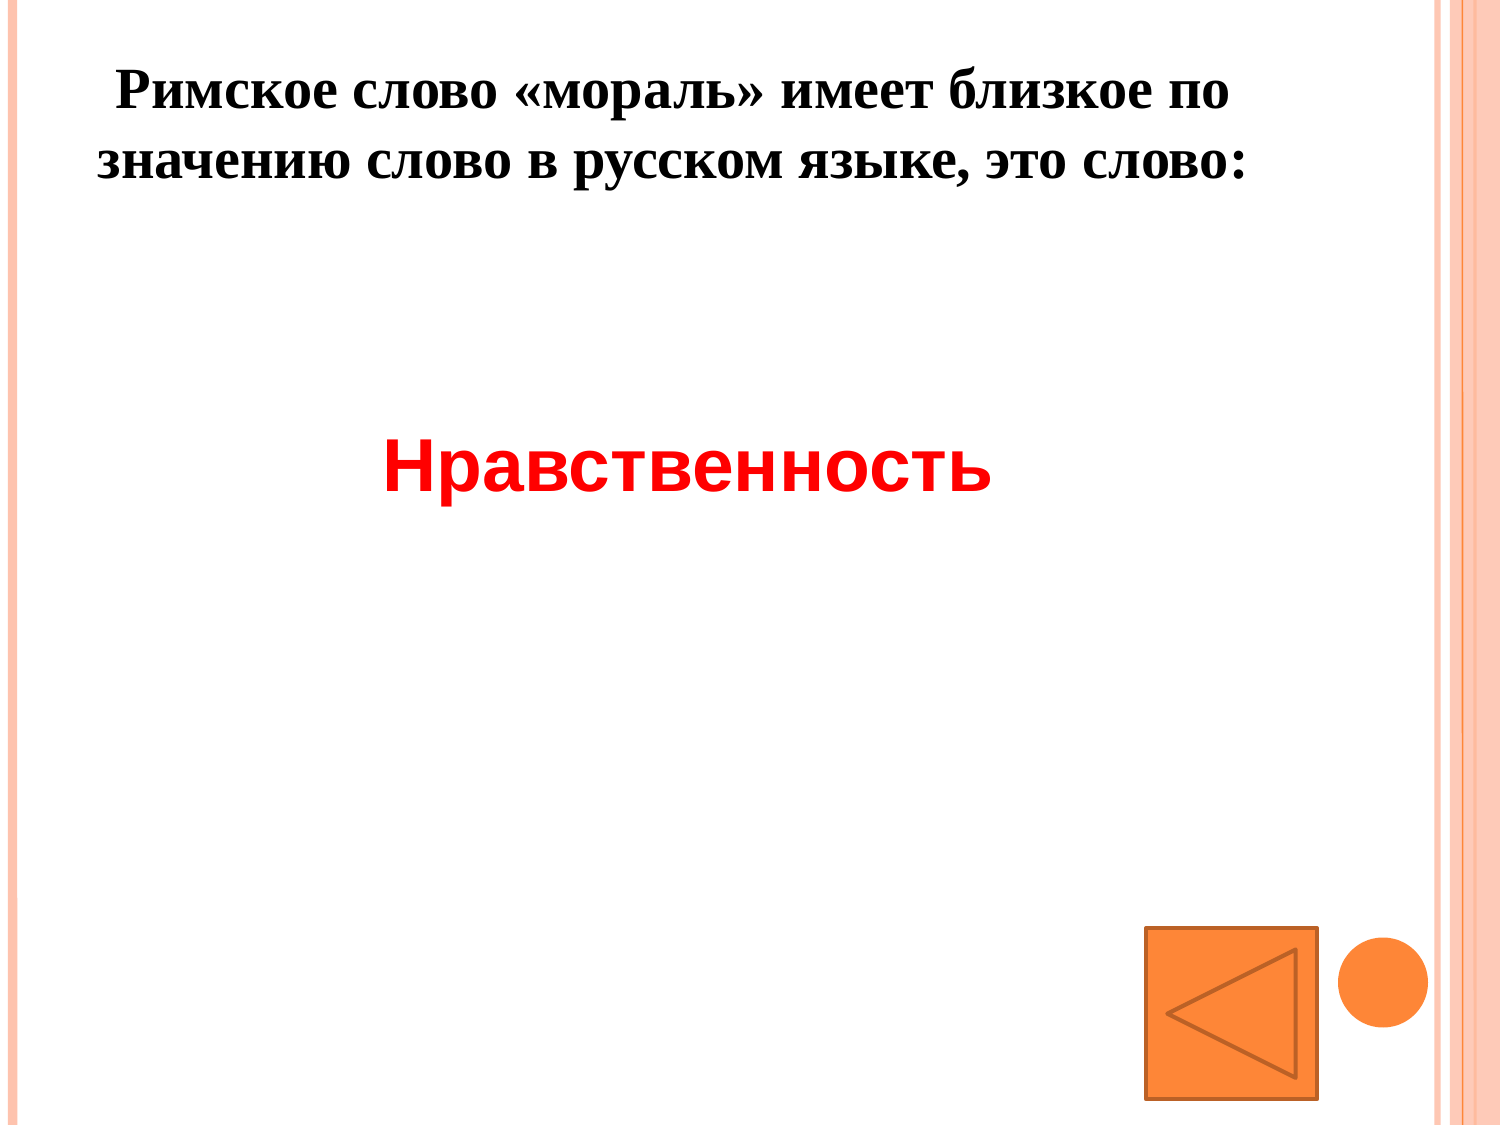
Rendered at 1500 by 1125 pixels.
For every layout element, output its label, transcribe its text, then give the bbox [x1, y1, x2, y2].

text_box Римское слово «мораль» имеет близкое по значению слово в русском языке, это слово: [29, 43, 1317, 268]
text_box Нравственность [230, 408, 1146, 515]
text_box [1145, 928, 1318, 1100]
